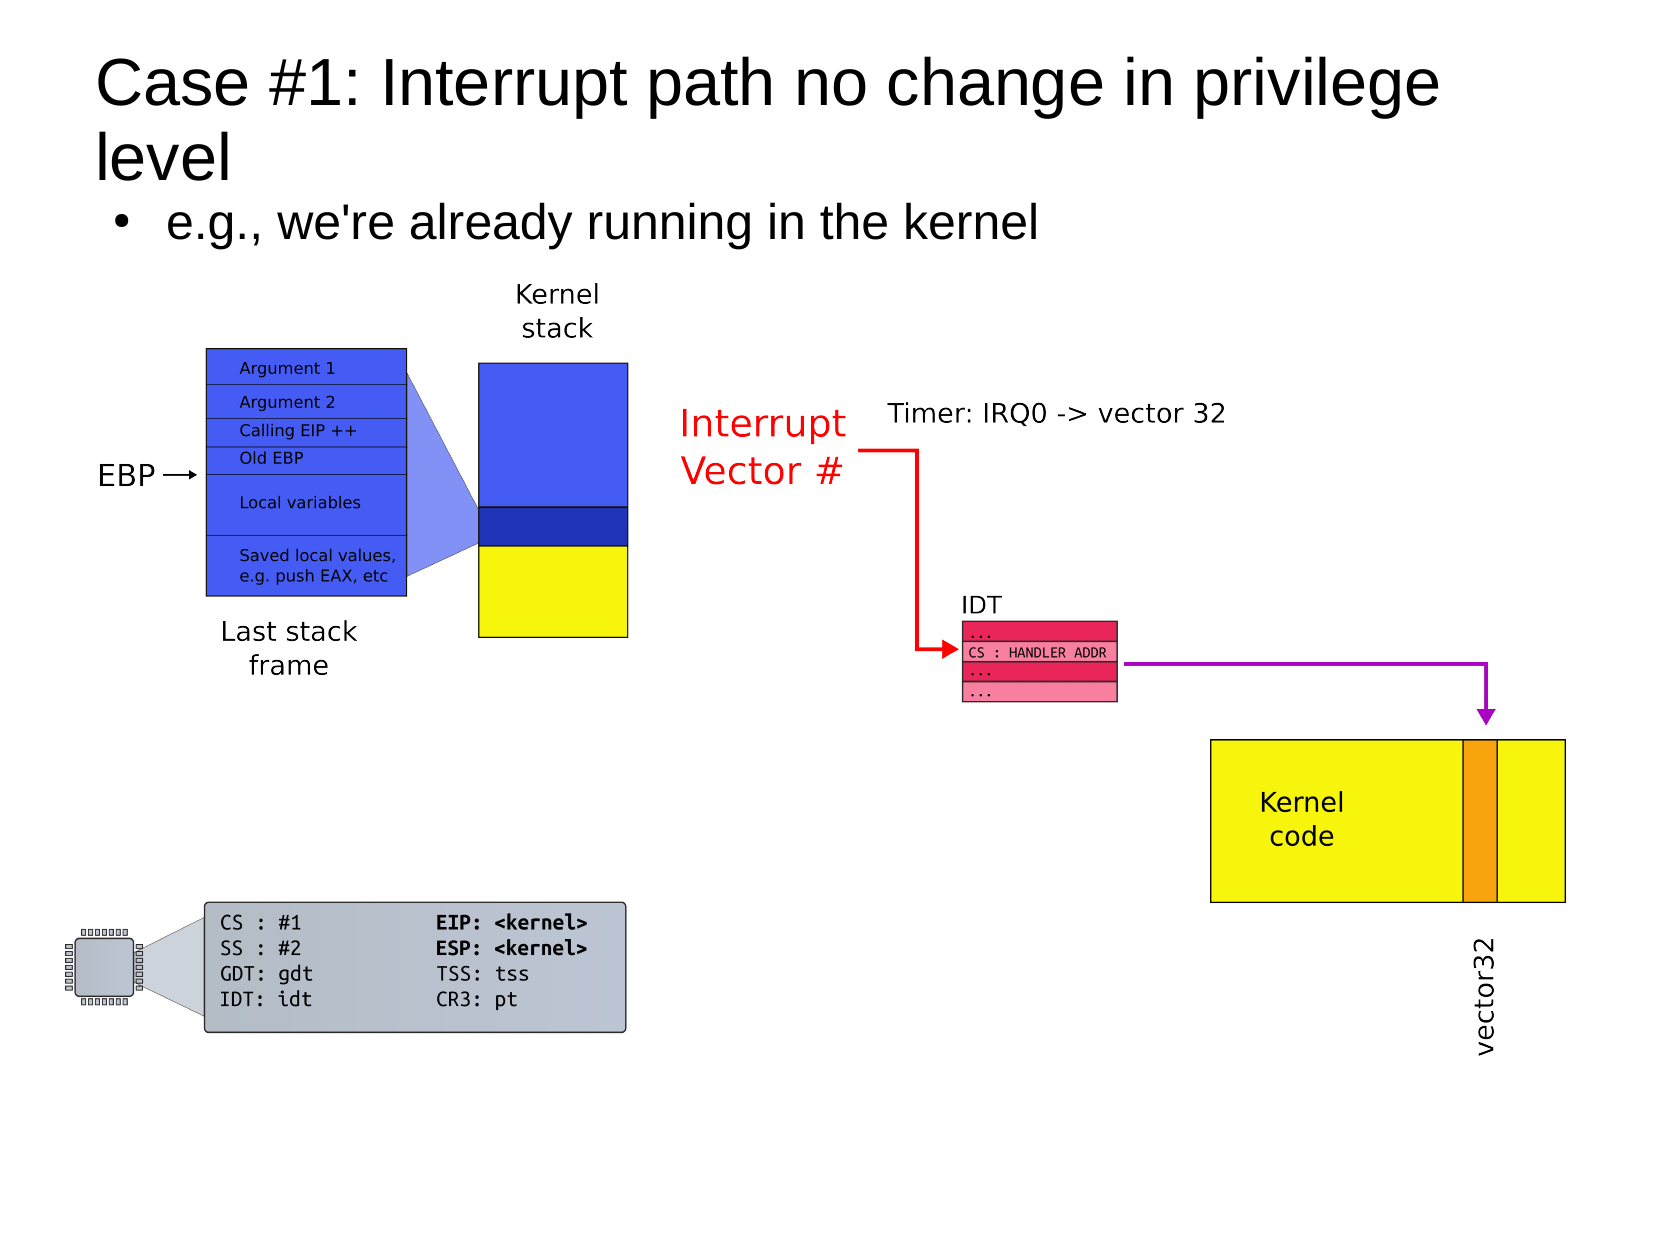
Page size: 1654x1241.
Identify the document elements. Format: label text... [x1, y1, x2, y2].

text_box Case #1: Interrupt path no change in privilege level e.g., we're already running in the kernel [80, 37, 1501, 263]
picture [65, 283, 1566, 1056]
